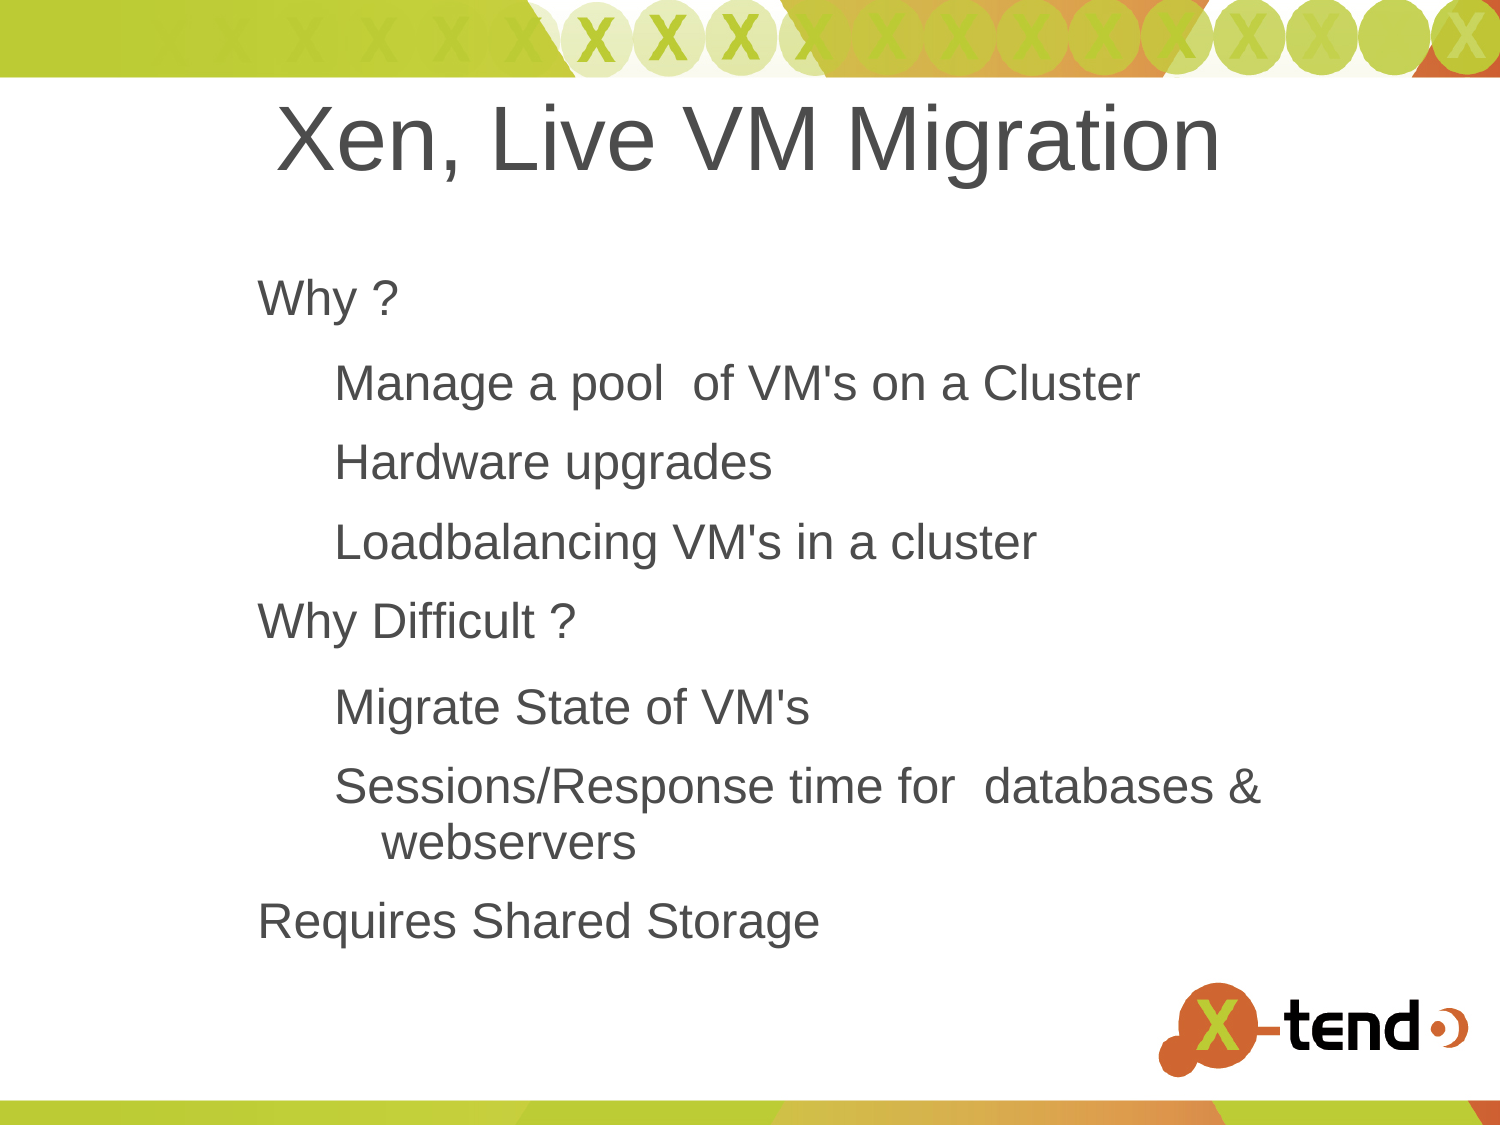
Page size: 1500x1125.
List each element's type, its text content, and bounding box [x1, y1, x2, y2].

title Xen, Live VM Migration [75, 45, 1426, 233]
picture [0, 0, 1500, 1125]
list Why ? Manage a pool of VM's on a Cluster Hardware upgrades Loadbalancing VM's in a cluster Why Difficult ? Migrate State of VM's Sessions/Response time for databases & webservers Requires Shared Storage [225, 262, 1476, 1124]
